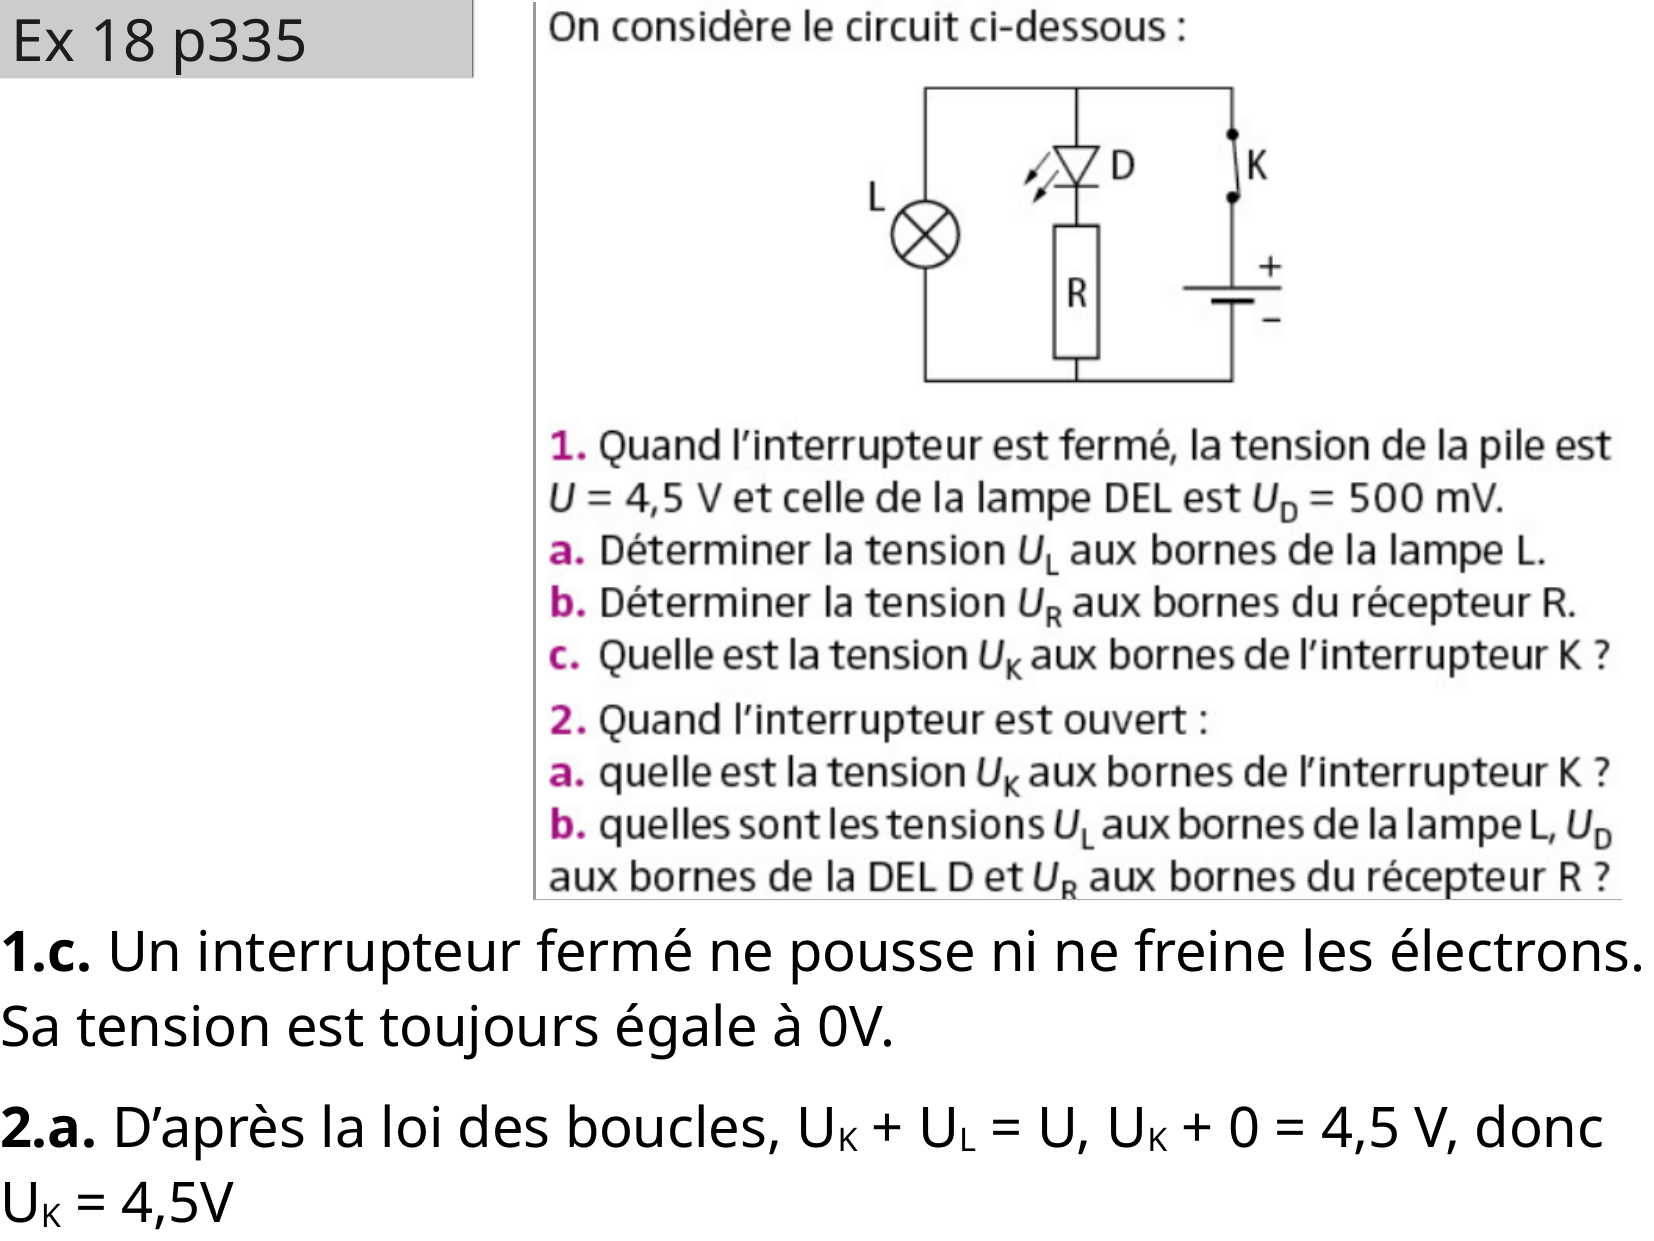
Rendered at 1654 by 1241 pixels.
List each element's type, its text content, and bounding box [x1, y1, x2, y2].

picture [536, 0, 1625, 899]
title Ex 18 p335 [0, 0, 473, 78]
list 1.c. Un interrupteur fermé ne pousse ni ne freine les électrons. Sa tension est toujours égale à 0V. 2.a. D’après la loi des boucles, UK + UL = U, UK + 0 = 4,5 V, donc UK = 4,5V [0, 78, 1654, 1241]
